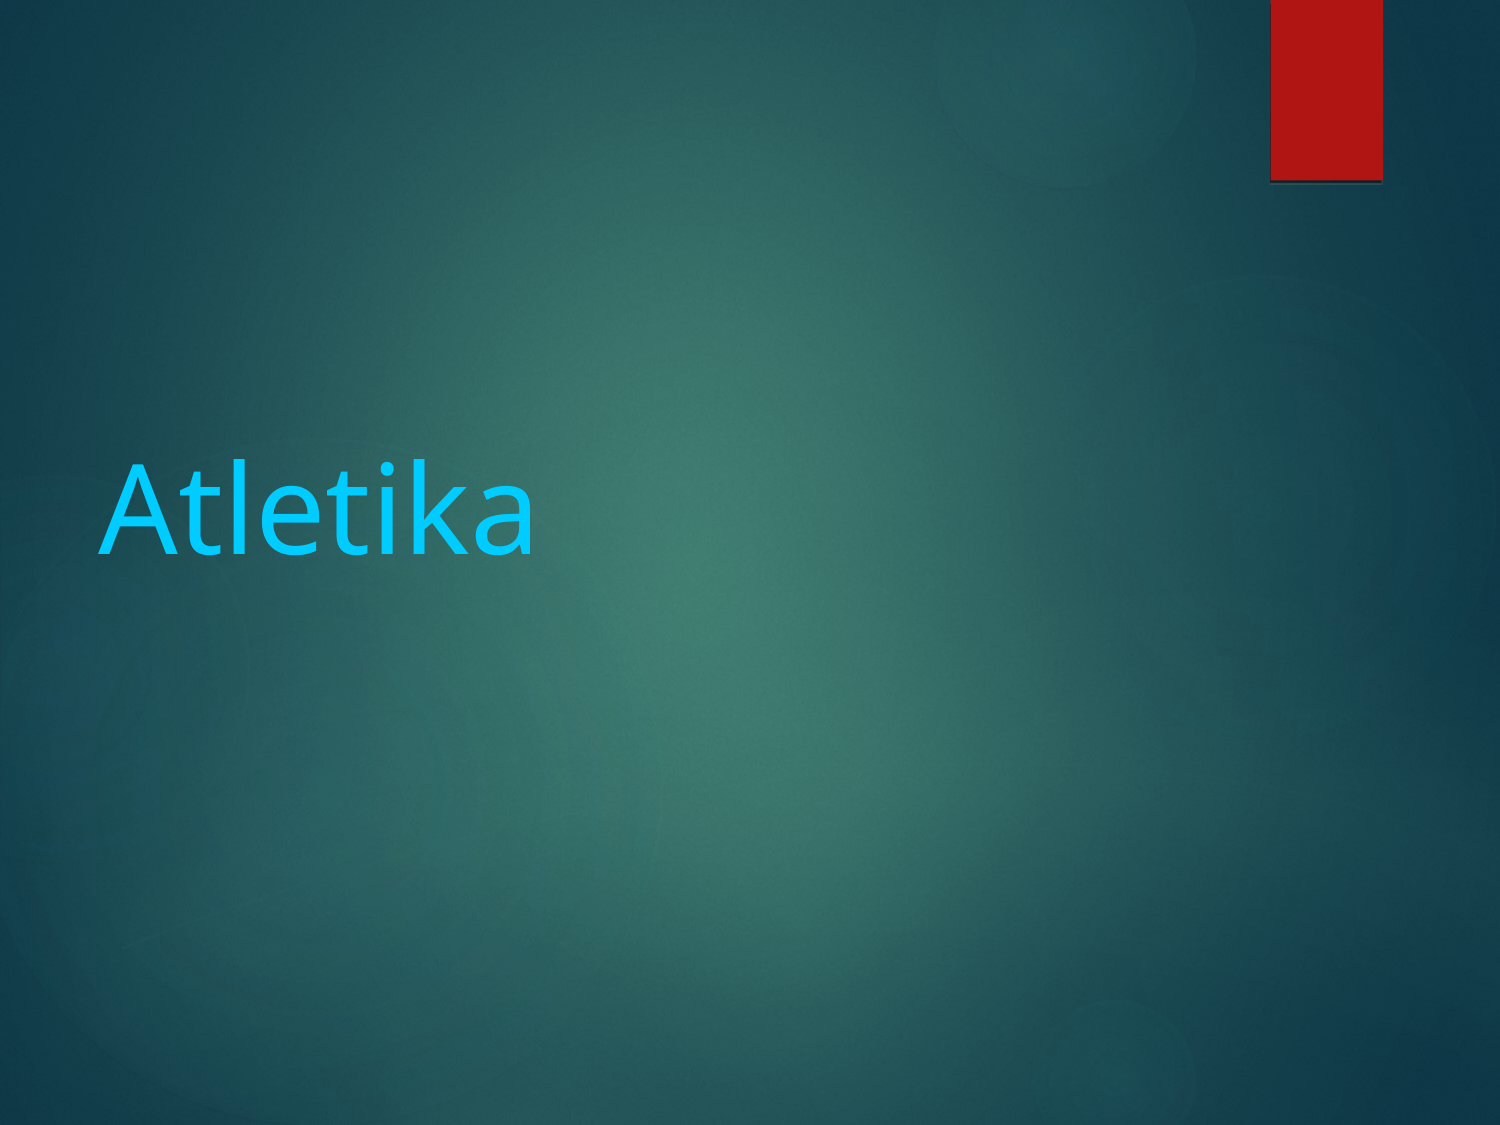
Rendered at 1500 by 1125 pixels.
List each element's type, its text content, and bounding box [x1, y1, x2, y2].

picture [0, 0, 1500, 1125]
title Atletika [83, 41, 1170, 588]
